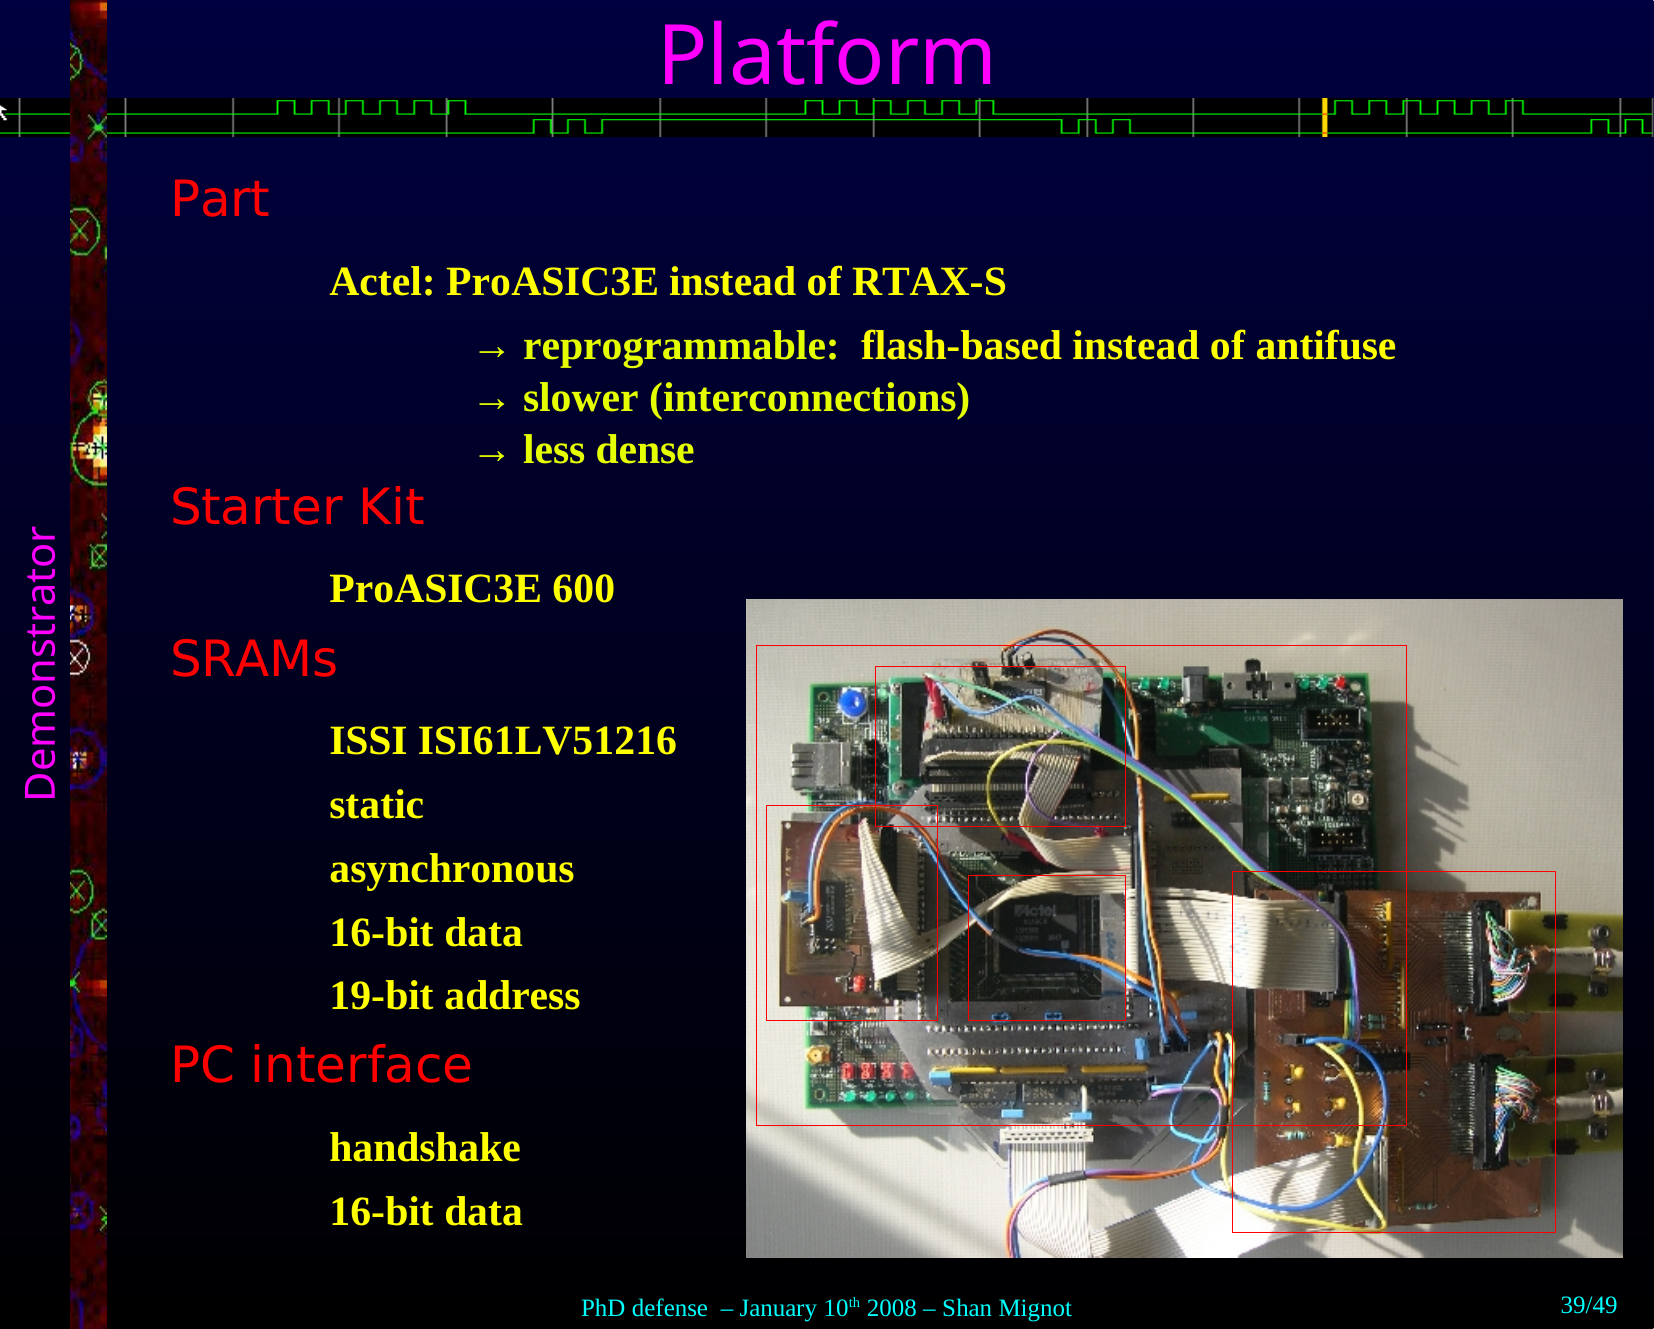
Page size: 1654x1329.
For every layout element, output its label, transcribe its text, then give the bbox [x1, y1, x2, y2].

text_box PhD defense – January 10th 2008 – Shan Mignot [75, 1251, 1579, 1329]
title Demonstrator [0, 0, 137, 1329]
picture [746, 599, 1623, 1258]
text_box <number>/49 [1521, 1273, 1654, 1329]
title Platform [137, 0, 1534, 163]
list Part Actel: ProASIC3E instead of RTAX-S → reprogrammable: flash-based instead of antifuse → slower (interconnections) → less dense Starter Kit ProASIC3E 600 SRAMs ISSI ISI61LV51216 static asynchronous 16-bit data 19-bit address PC interface handshake 16-bit data [152, 170, 1609, 1251]
picture [1534, 98, 1654, 137]
